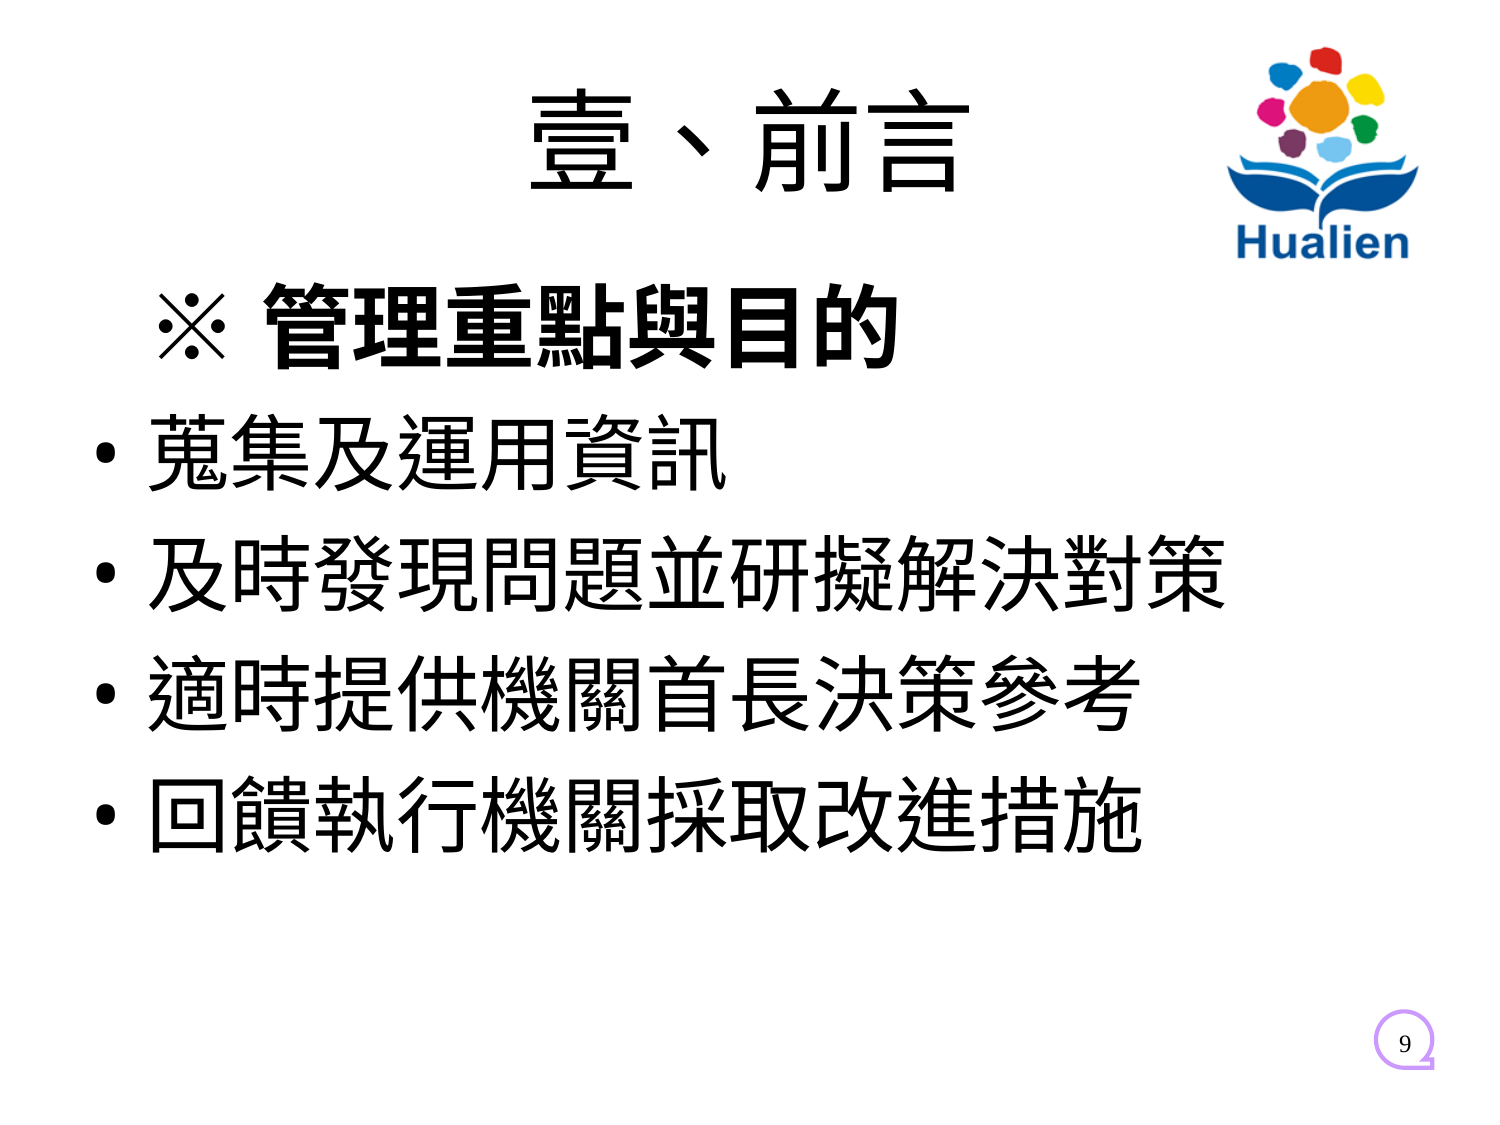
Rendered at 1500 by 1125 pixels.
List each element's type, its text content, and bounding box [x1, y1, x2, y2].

picture [1222, 42, 1424, 262]
text_box 9 [1375, 1011, 1433, 1068]
list ※管理重點與目的 蒐集及運用資訊 及時發現問題並研擬解決對策 適時提供機關首長決策參考 回饋執行機關採取改進措施 [75, 262, 1426, 1005]
title 壹、前言 [75, 45, 1222, 233]
